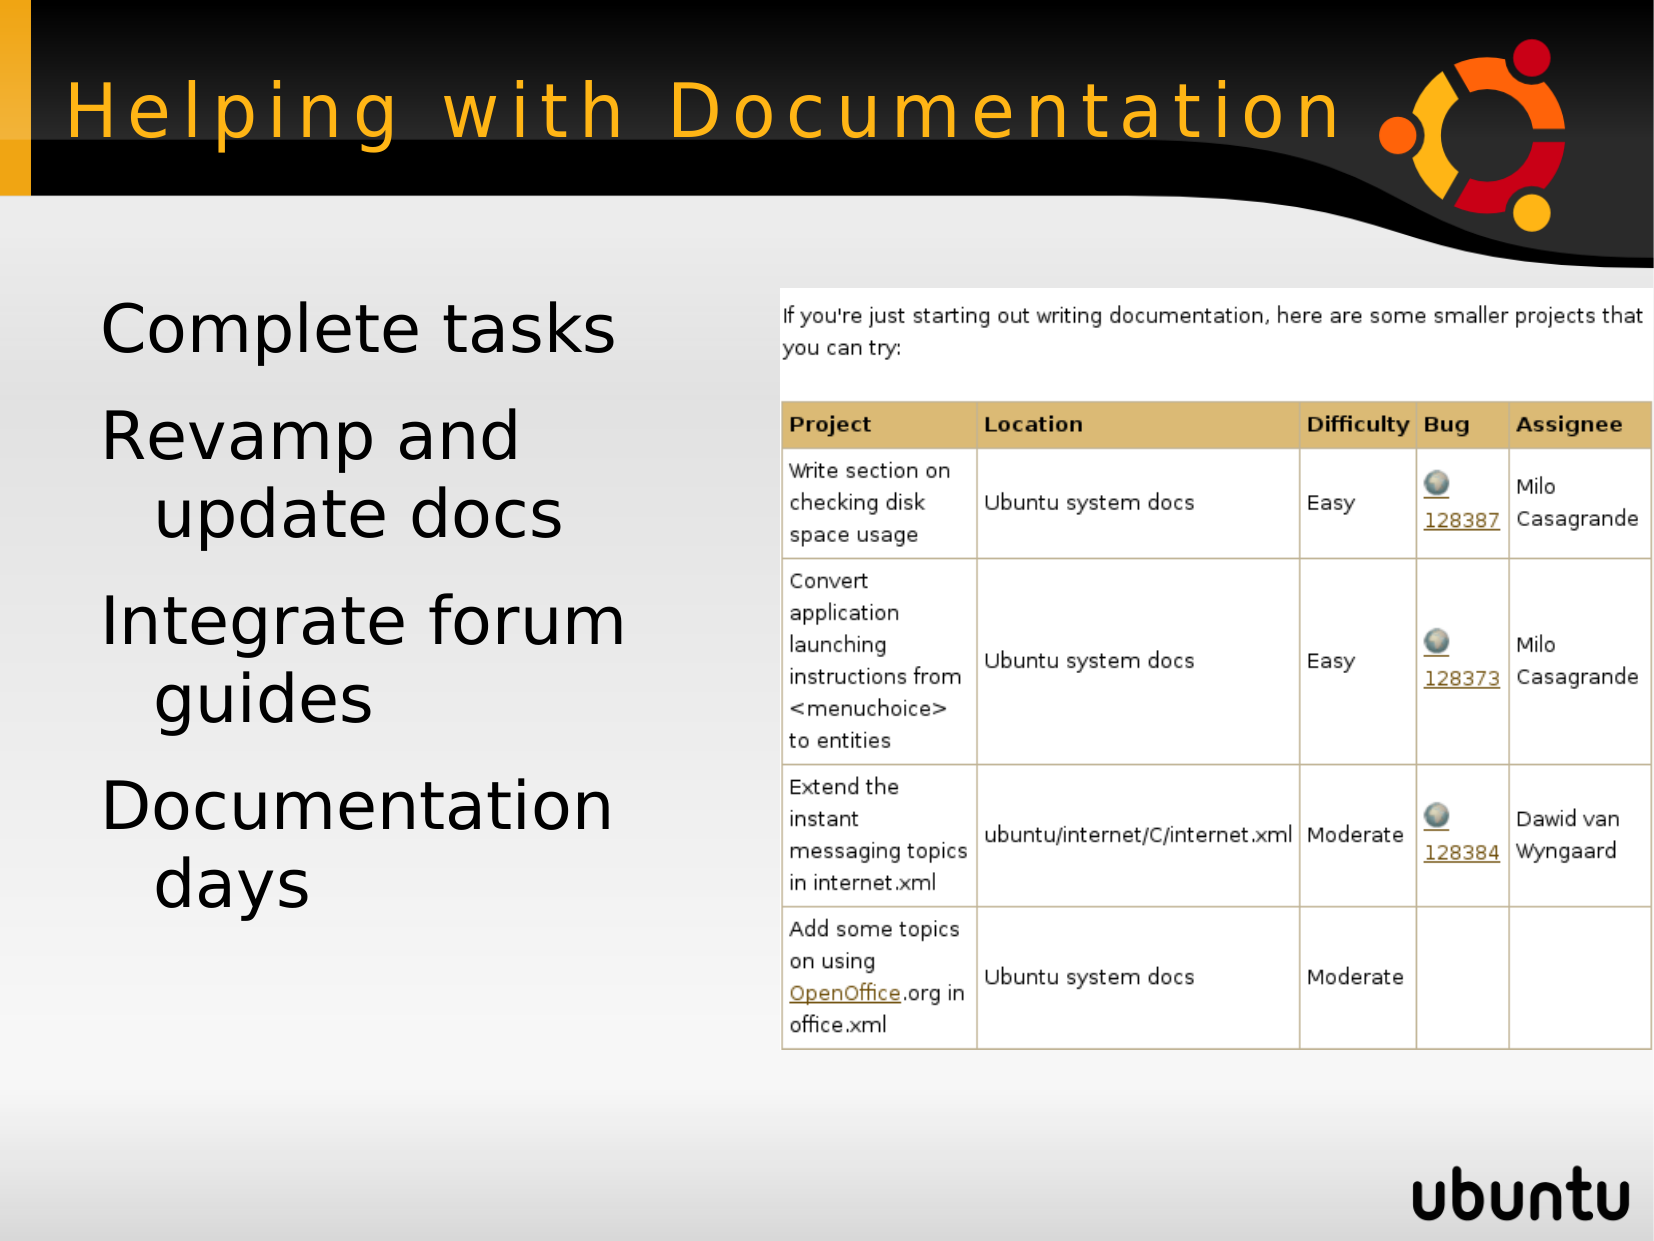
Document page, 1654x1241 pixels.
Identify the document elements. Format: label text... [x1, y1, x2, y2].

list Complete tasks Revamp and update docs Integrate forum guides Documentation days [82, 290, 751, 1109]
title Helping with Documentation [64, 37, 1351, 186]
picture [0, 0, 1654, 1241]
